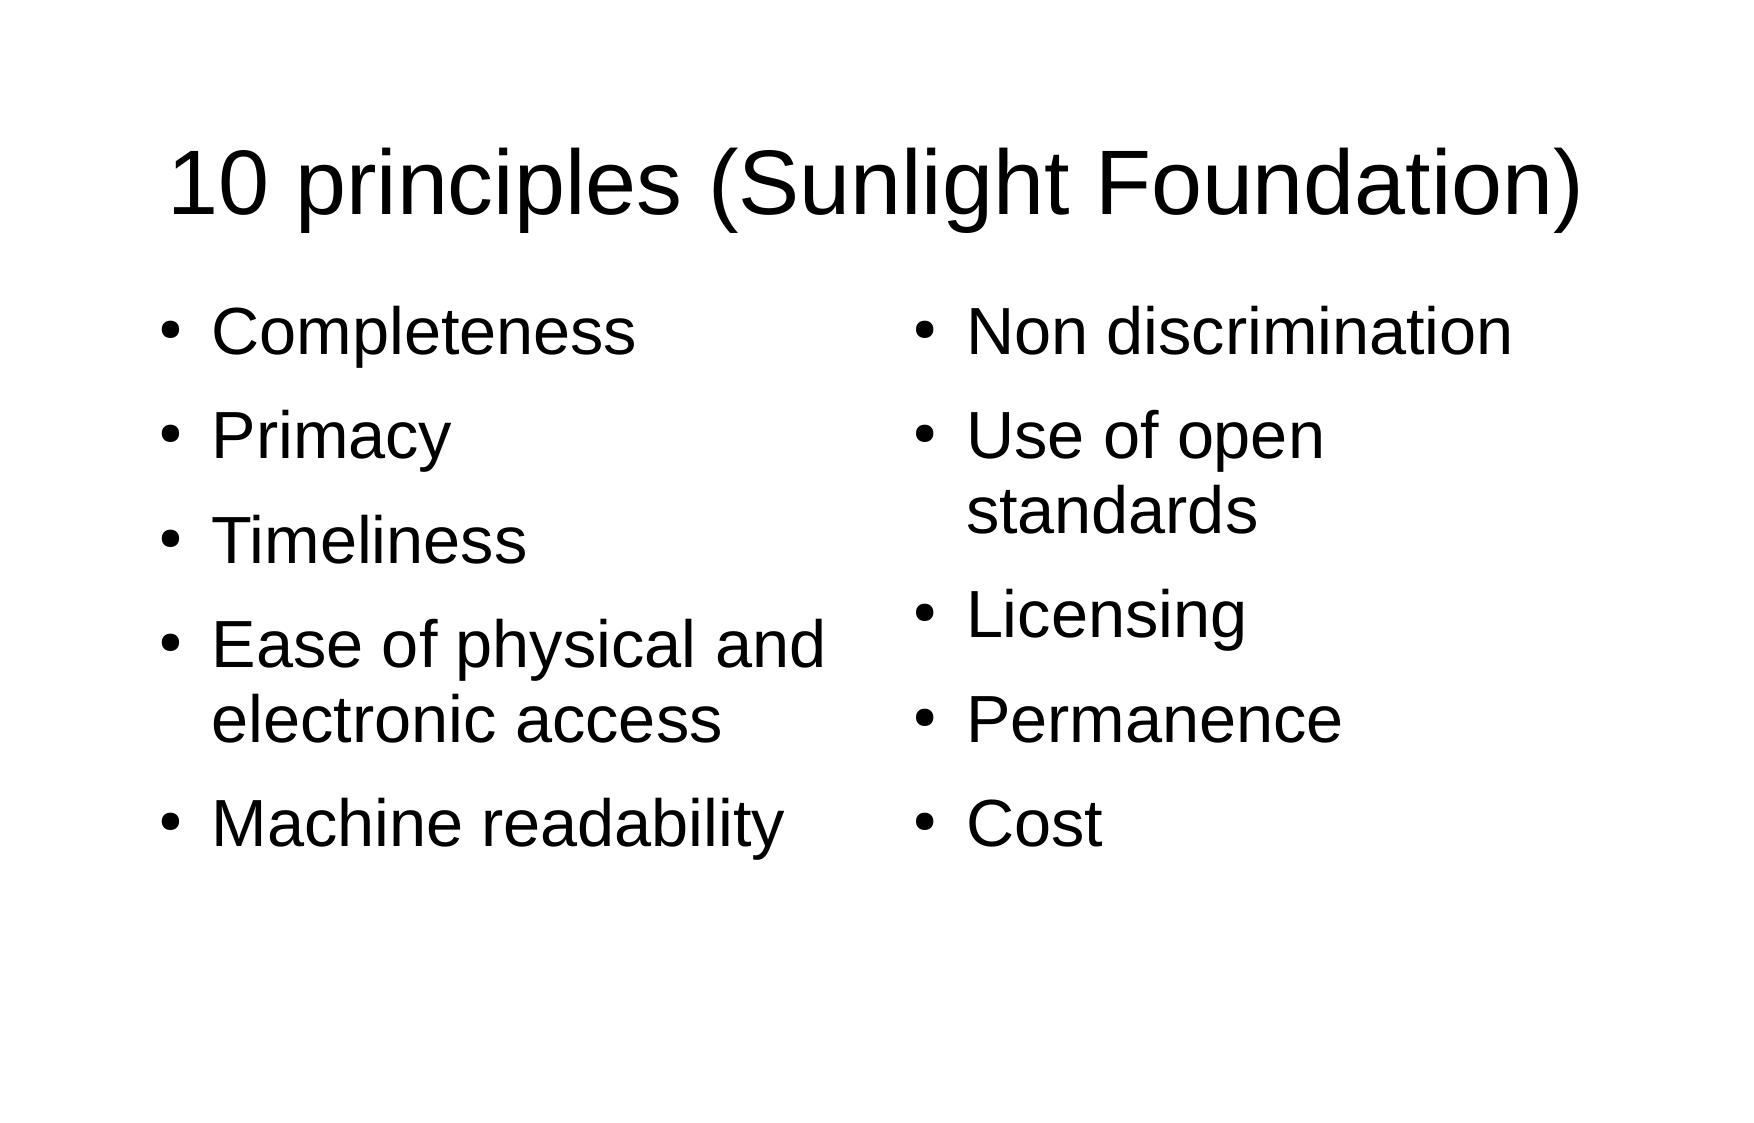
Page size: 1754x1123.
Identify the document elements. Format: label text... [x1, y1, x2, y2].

list Completeness Primacy Timeliness Ease of physical and electronic access Machine readability [140, 293, 860, 957]
title 10 principles (Sunlight Foundation) [140, 99, 1614, 267]
list Non discrimination Use of open standards Licensing Permanence Cost [895, 293, 1614, 957]
